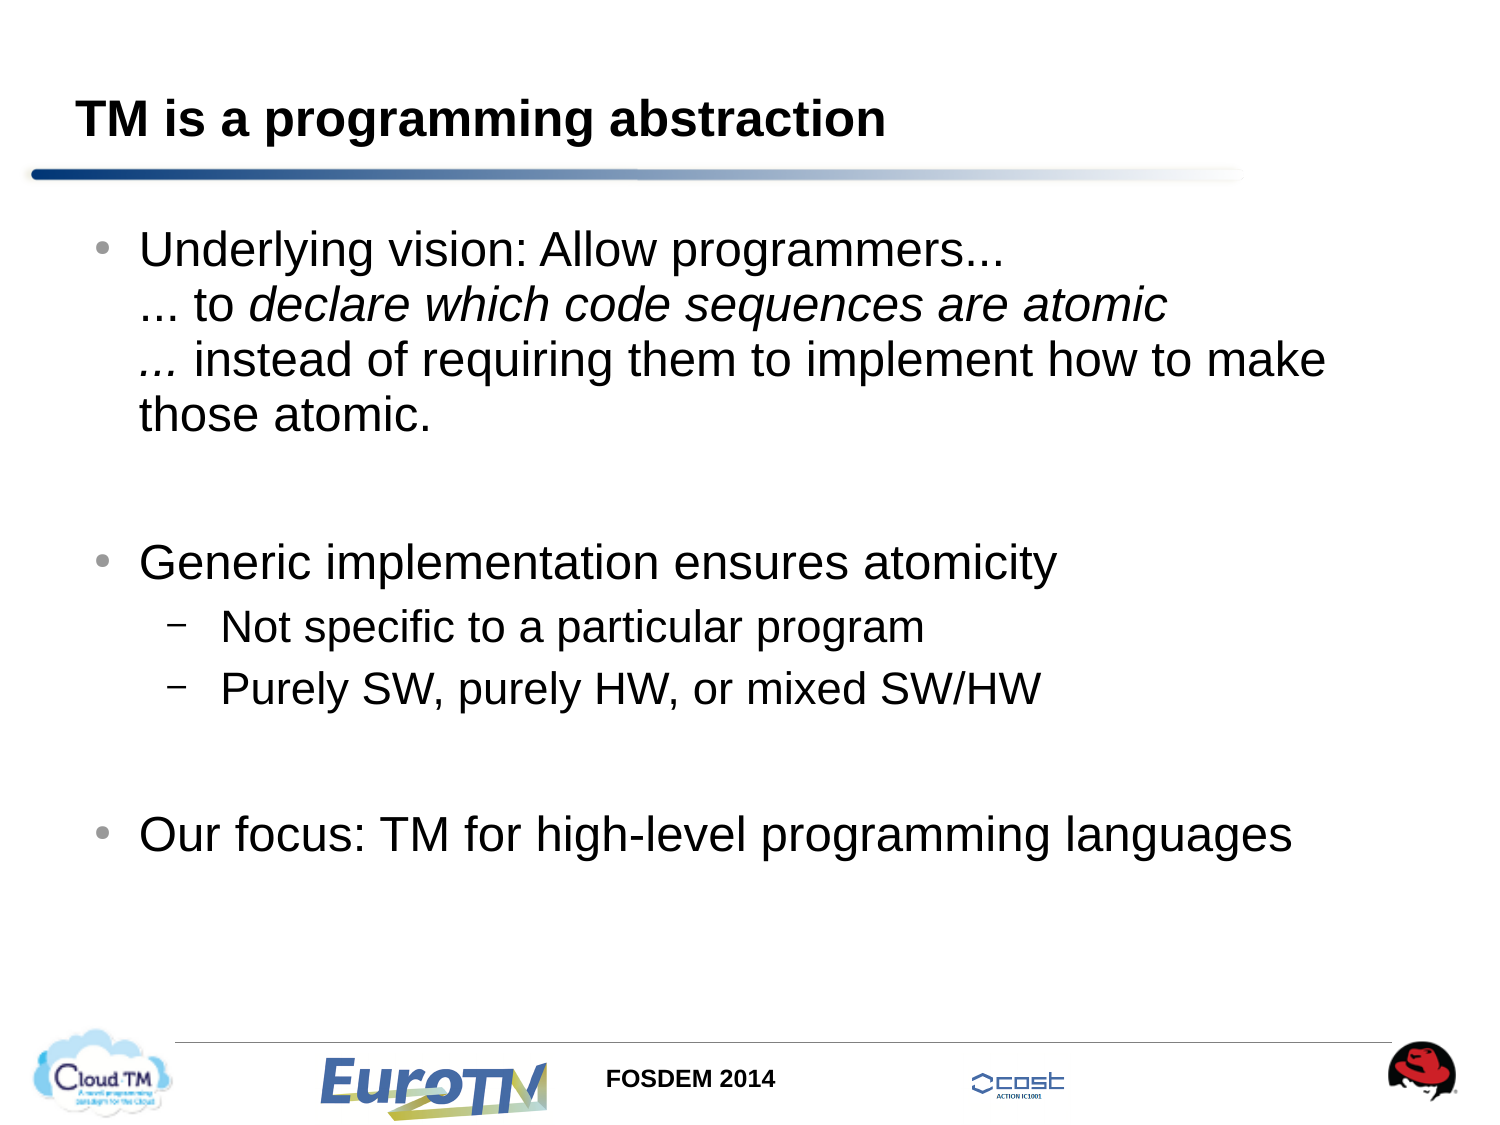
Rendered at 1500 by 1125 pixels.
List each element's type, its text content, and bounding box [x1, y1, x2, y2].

picture [1387, 1039, 1463, 1110]
title TM is a programming abstraction [75, 34, 1425, 205]
picture [315, 1053, 555, 1125]
picture [29, 1025, 175, 1120]
list Underlying vision: Allow programmers... ... to declare which code sequences are atomic ... instead of requiring them to implement how to make those atomic. Generic implementation ensures atomicity Not specific to a particular program Purely SW, purely HW, or mixed SW/HW Our focus: TM for high-level programming languages [78, 222, 1429, 942]
picture [16, 160, 75, 189]
